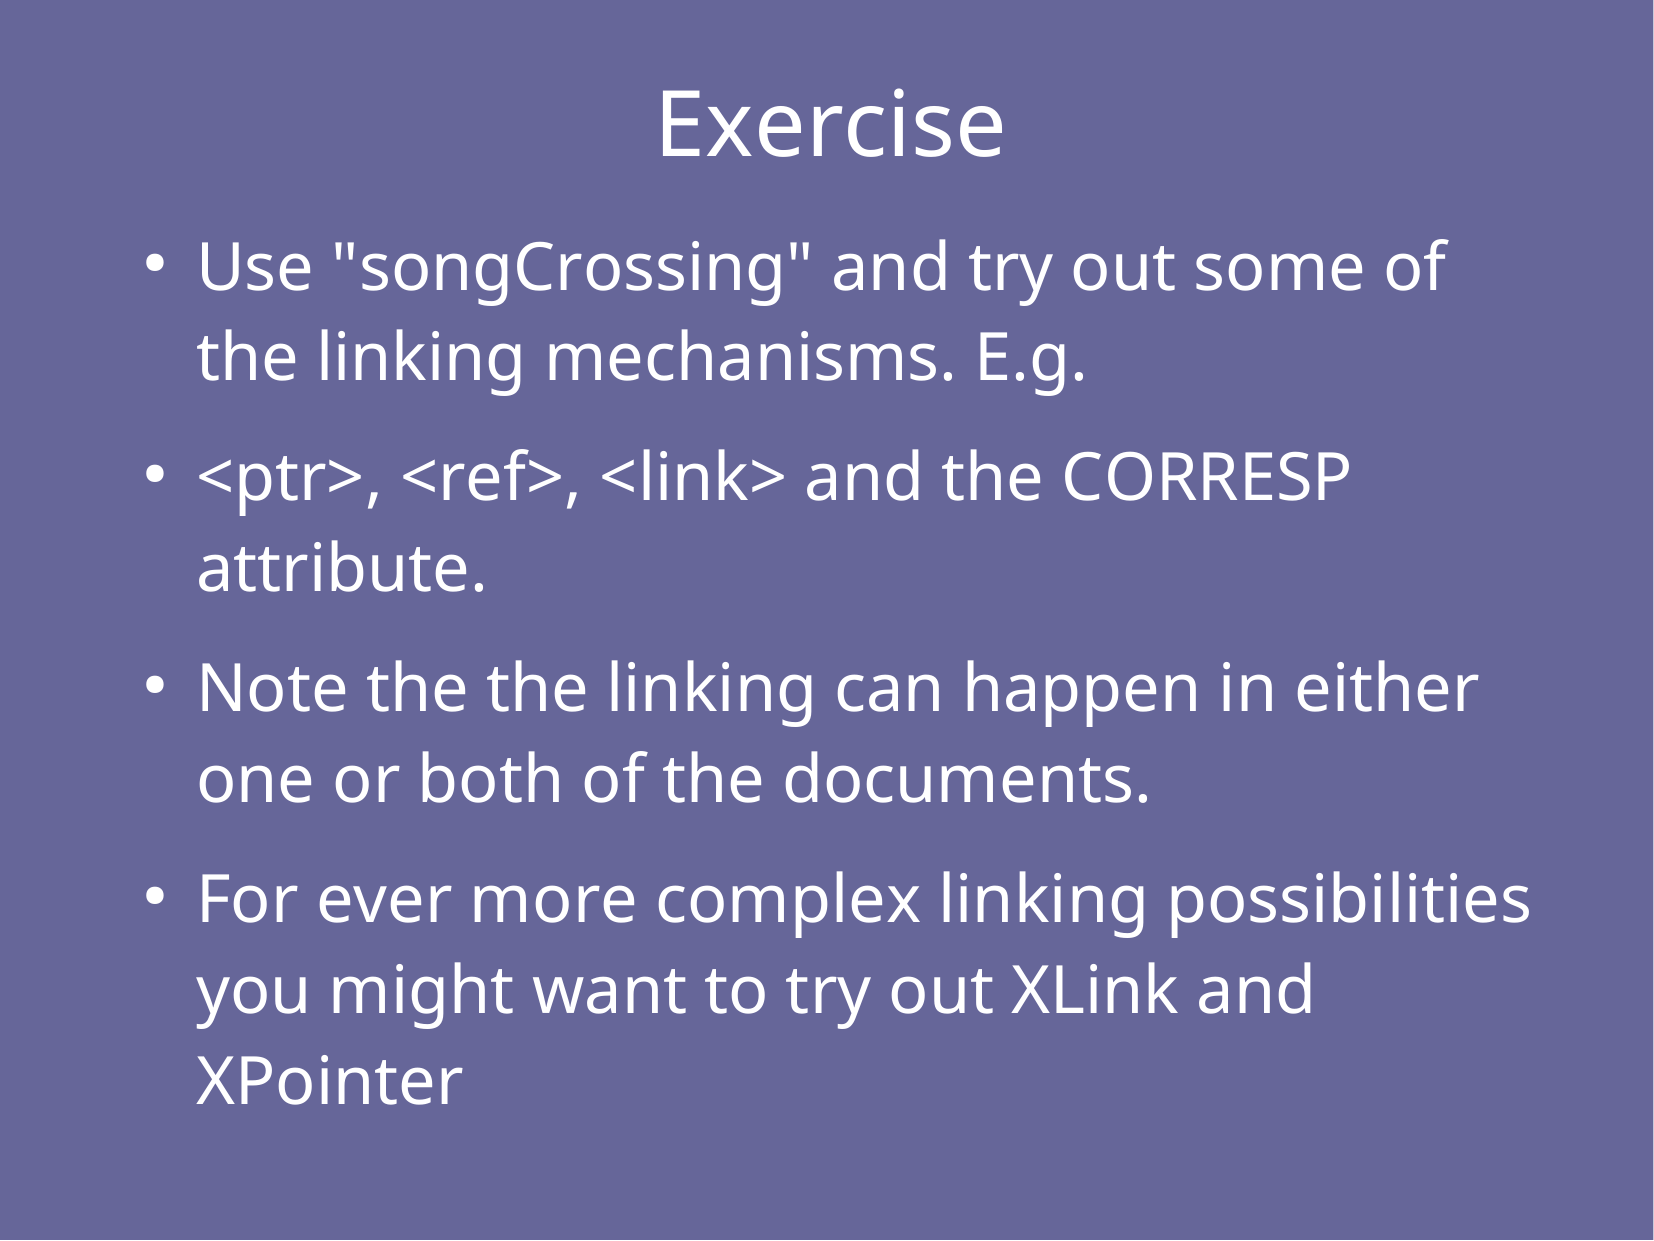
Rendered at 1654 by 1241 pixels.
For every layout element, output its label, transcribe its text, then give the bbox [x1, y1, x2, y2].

list Use "songCrossing" and try out some of the linking mechanisms. E.g. <ptr>, <ref>, <link> and the CORRESP attribute. Note the the linking can happen in either one or both of the documents. For ever more complex linking possibilities you might want to try out XLink and XPointer [125, 218, 1538, 1022]
title Exercise [125, 17, 1538, 218]
